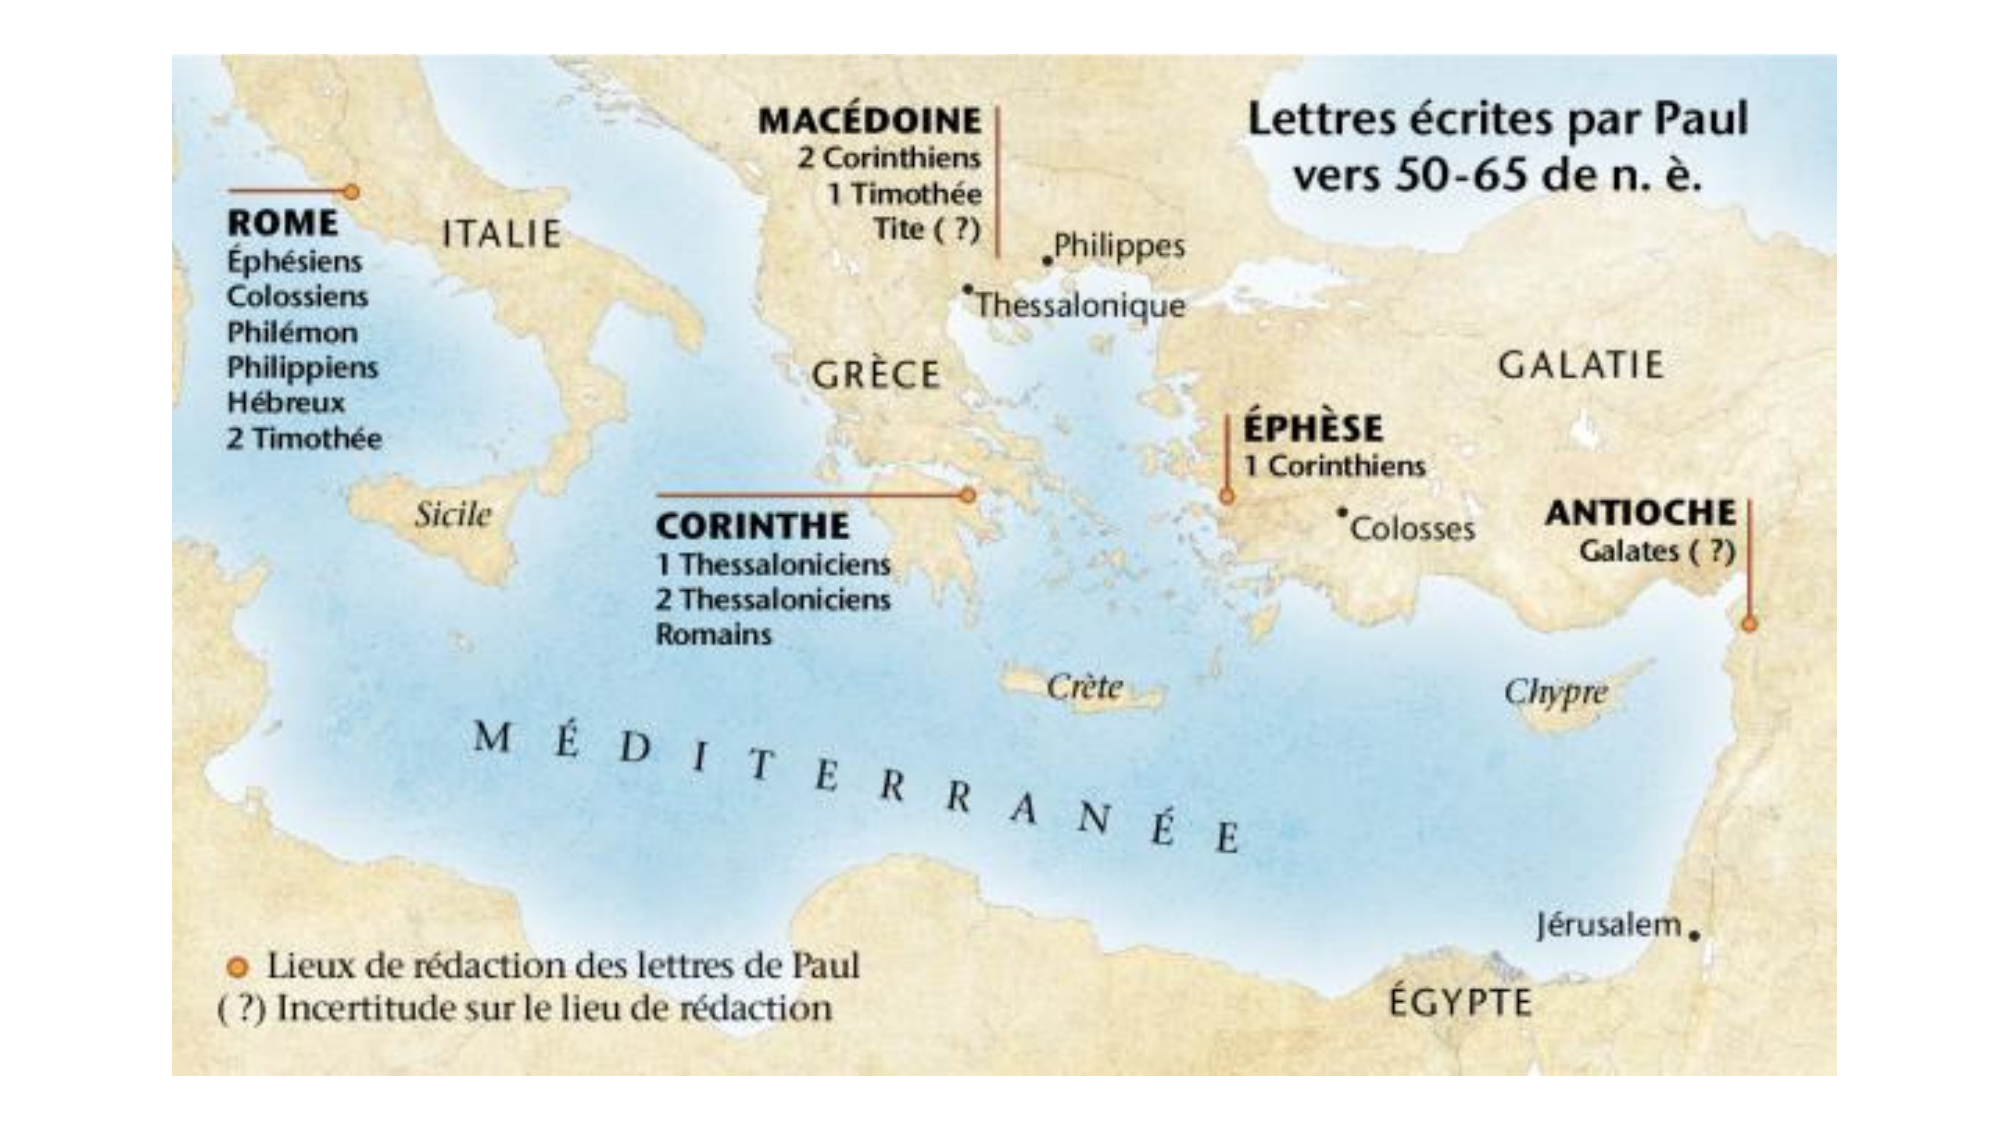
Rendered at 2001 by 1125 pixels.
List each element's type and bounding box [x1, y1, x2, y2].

picture [172, 54, 1837, 1076]
